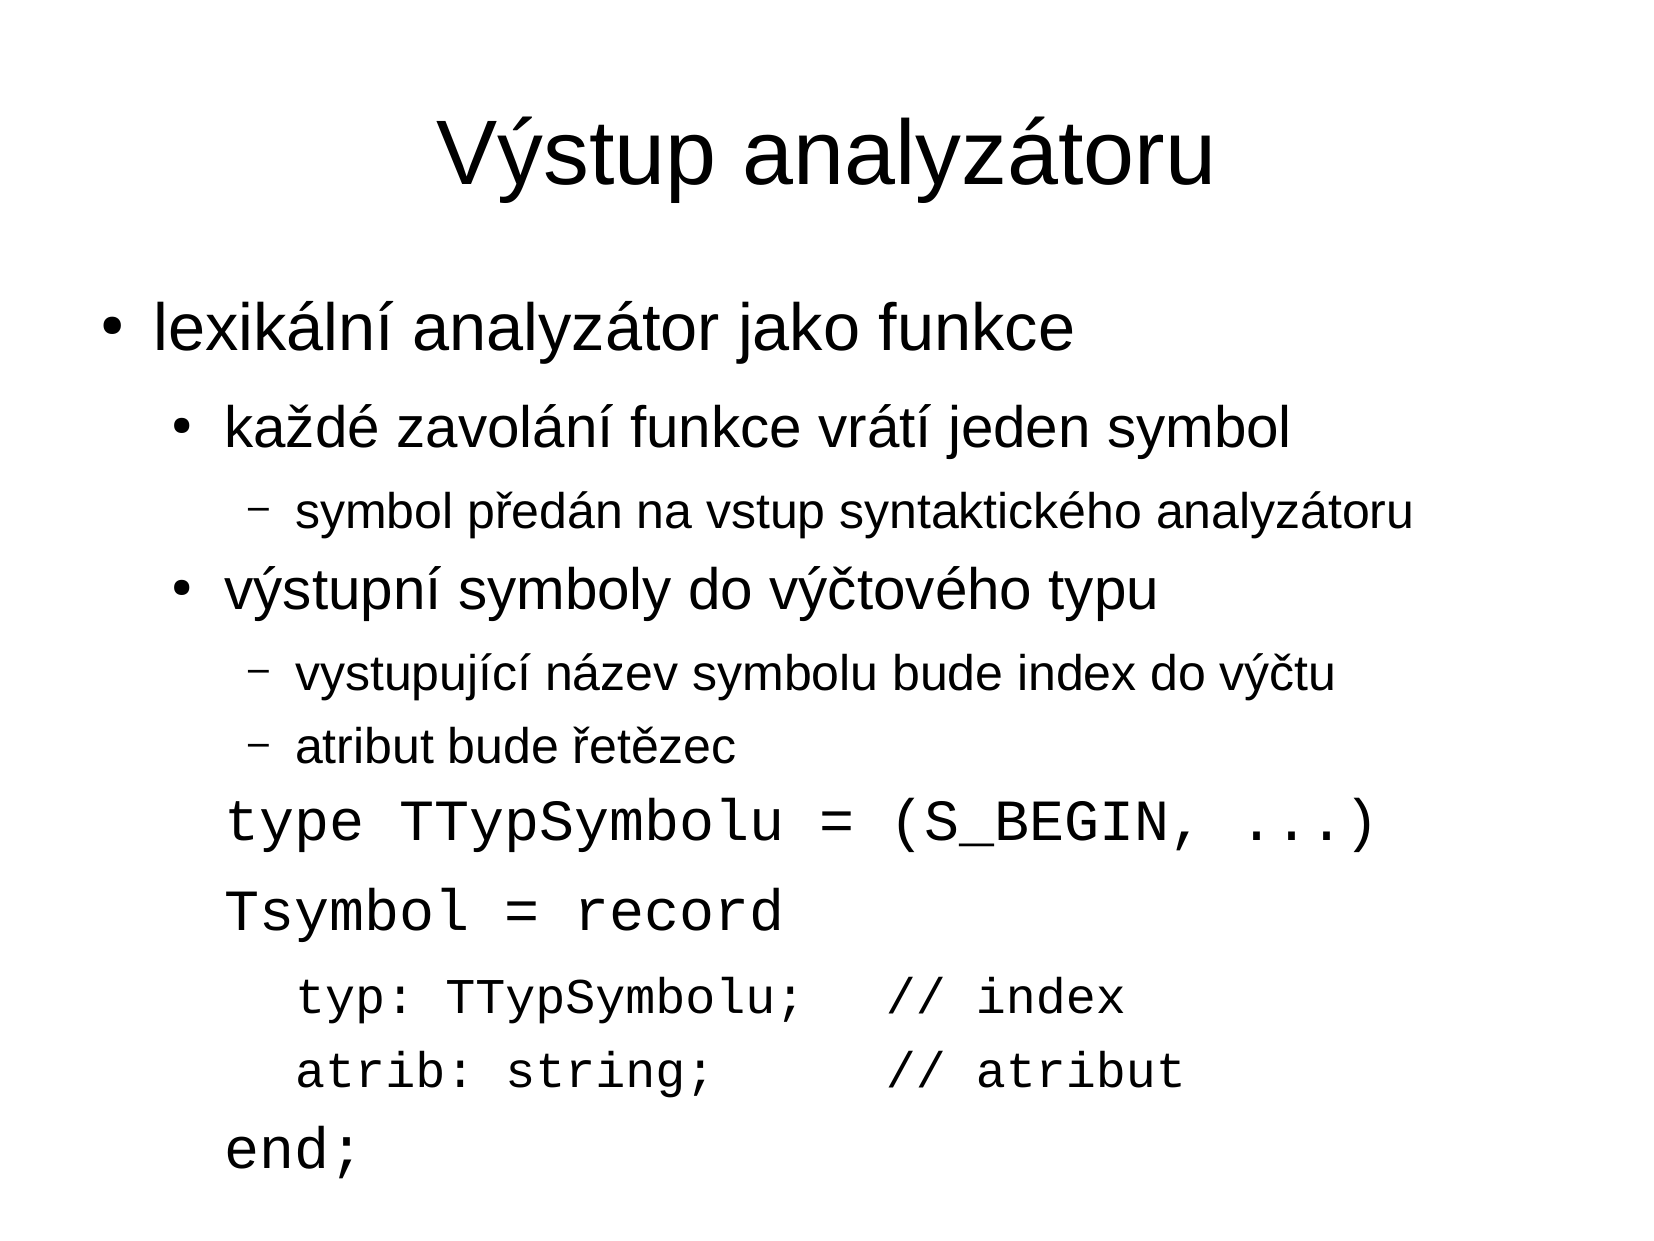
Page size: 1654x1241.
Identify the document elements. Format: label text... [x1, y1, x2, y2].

title Výstup analyzátoru [82, 49, 1571, 257]
list lexikální analyzátor jako funkce každé zavolání funkce vrátí jeden symbol symbol předán na vstup syntaktického analyzátoru výstupní symboly do výčtového typu vystupující název symbolu bude index do výčtu atribut bude řetězec type TTypSymbolu = (S_BEGIN, ...) Tsymbol = record typ: TTypSymbolu; // index atrib: string; // atribut end; [82, 290, 1571, 1187]
